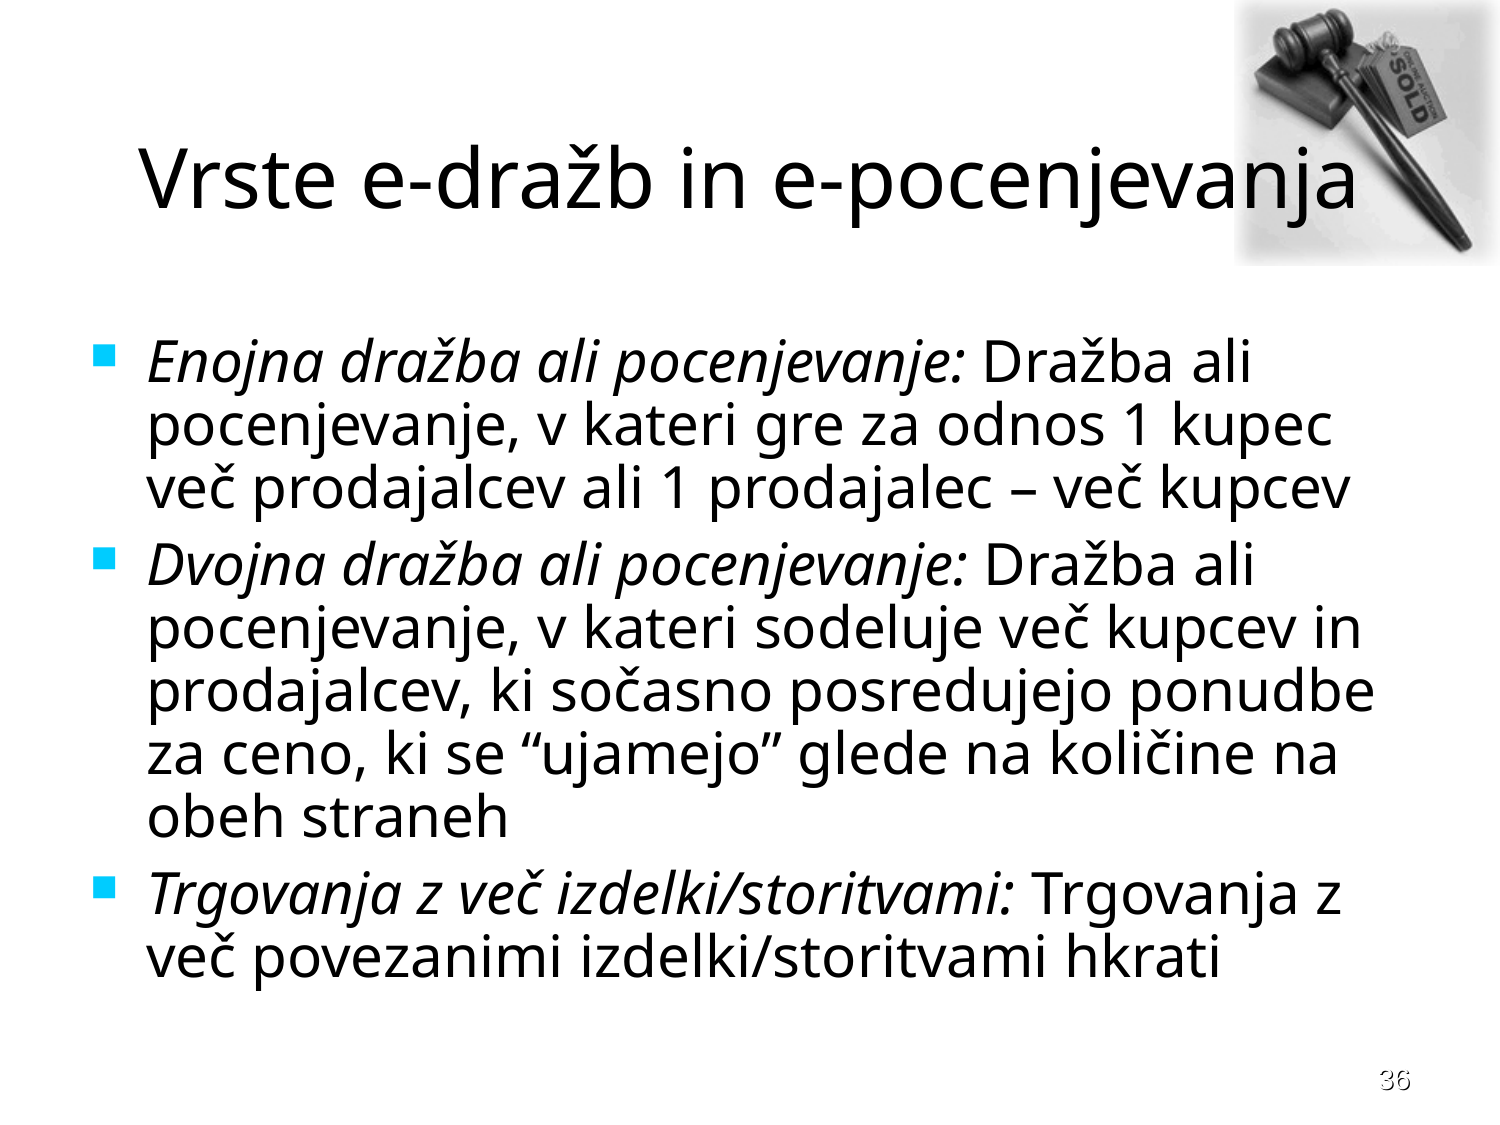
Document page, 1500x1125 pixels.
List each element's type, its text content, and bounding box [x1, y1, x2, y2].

list Enojna dražba ali pocenjevanje: Dražba ali pocenjevanje, v kateri gre za odnos 1 kupec več prodajalcev ali 1 prodajalec – več kupcev Dvojna dražba ali pocenjevanje: Dražba ali pocenjevanje, v kateri sodeluje več kupcev in prodajalcev, ki sočasno posredujejo ponudbe za ceno, ki se “ujamejo” glede na količine na obeh straneh Trgovanja z več izdelki/storitvami: Trgovanja z več povezanimi izdelki/storitvami hkrati [75, 324, 1426, 1001]
title Vrste e-dražb in e-pocenjevanja [75, 62, 1426, 288]
text_box <number> [1074, 1024, 1426, 1103]
picture [1234, 0, 1500, 266]
